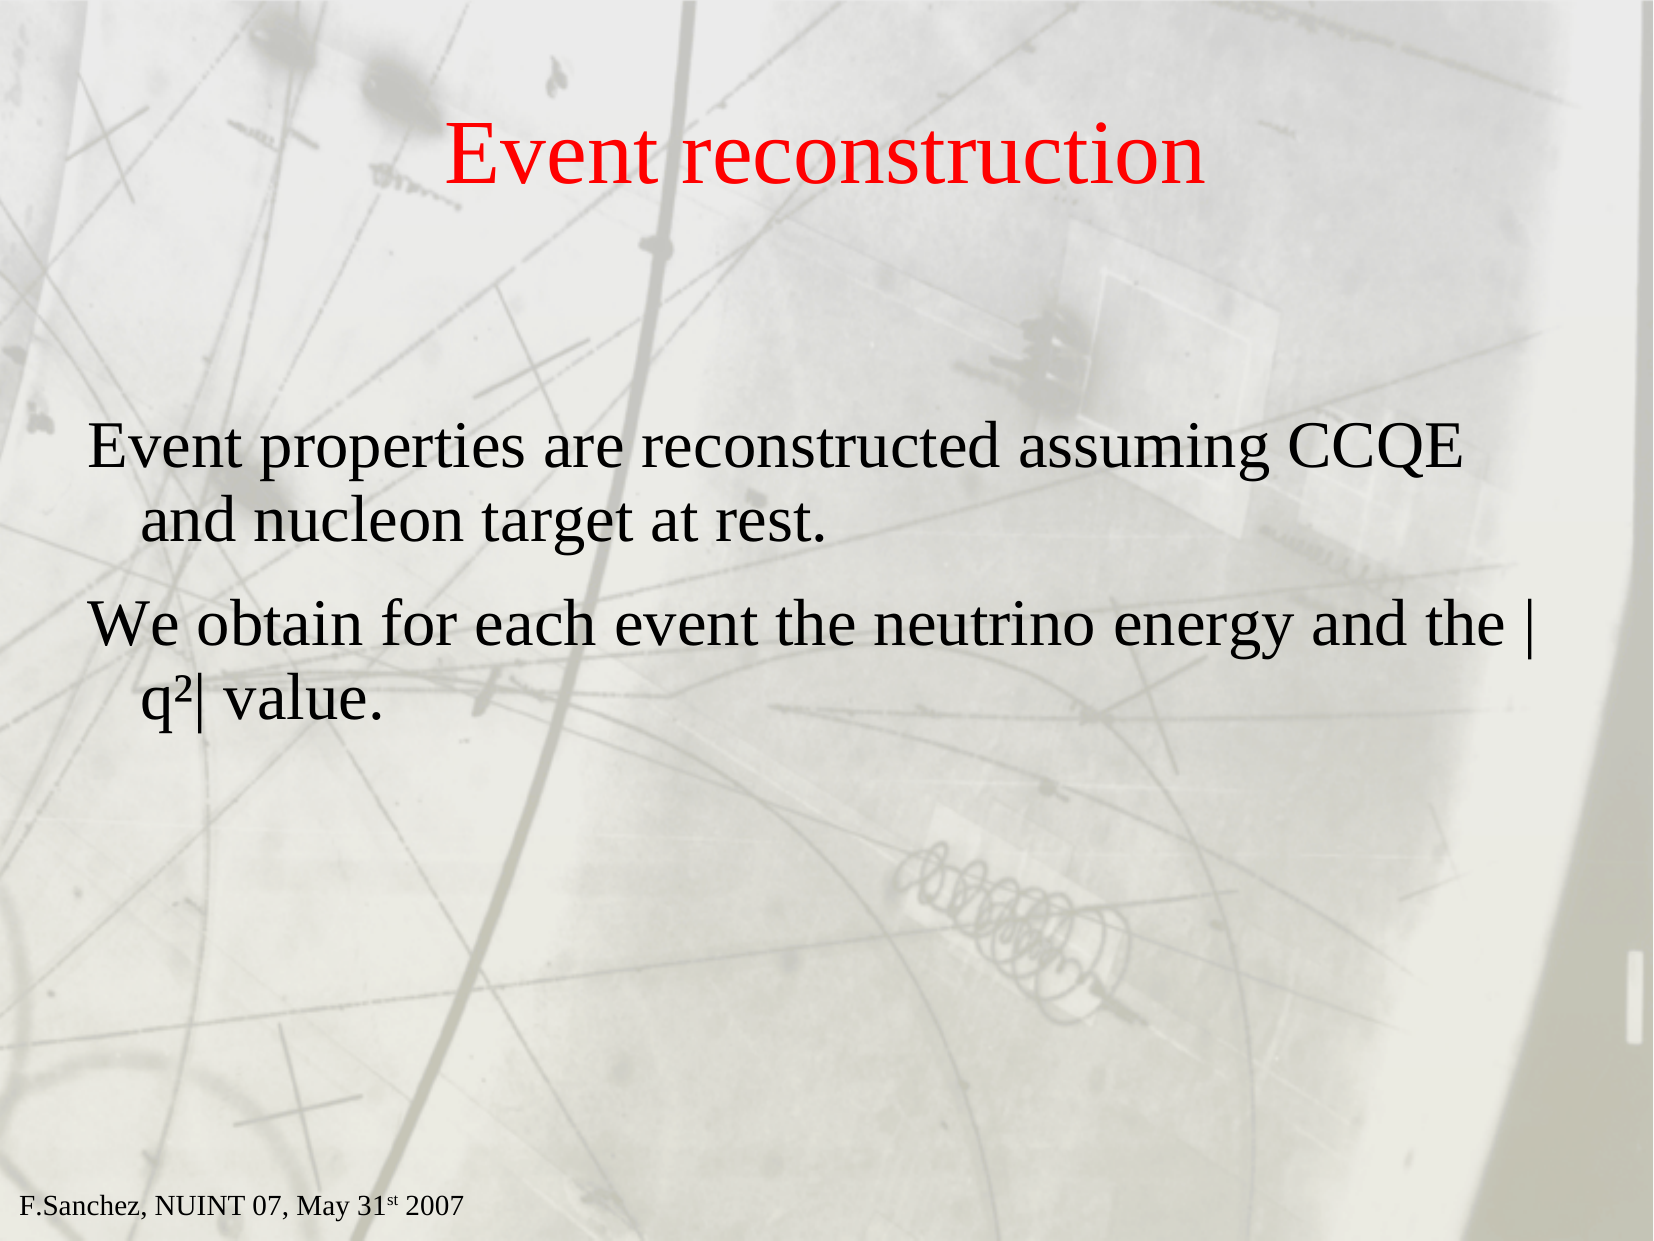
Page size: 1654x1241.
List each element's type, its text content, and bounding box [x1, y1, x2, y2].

picture [0, 0, 1654, 1241]
title Event reconstruction [82, 49, 1571, 257]
list Event properties are reconstructed assuming CCQE and nucleon target at rest. We obtain for each event the neutrino energy and the |q²| value. [69, 408, 1558, 849]
